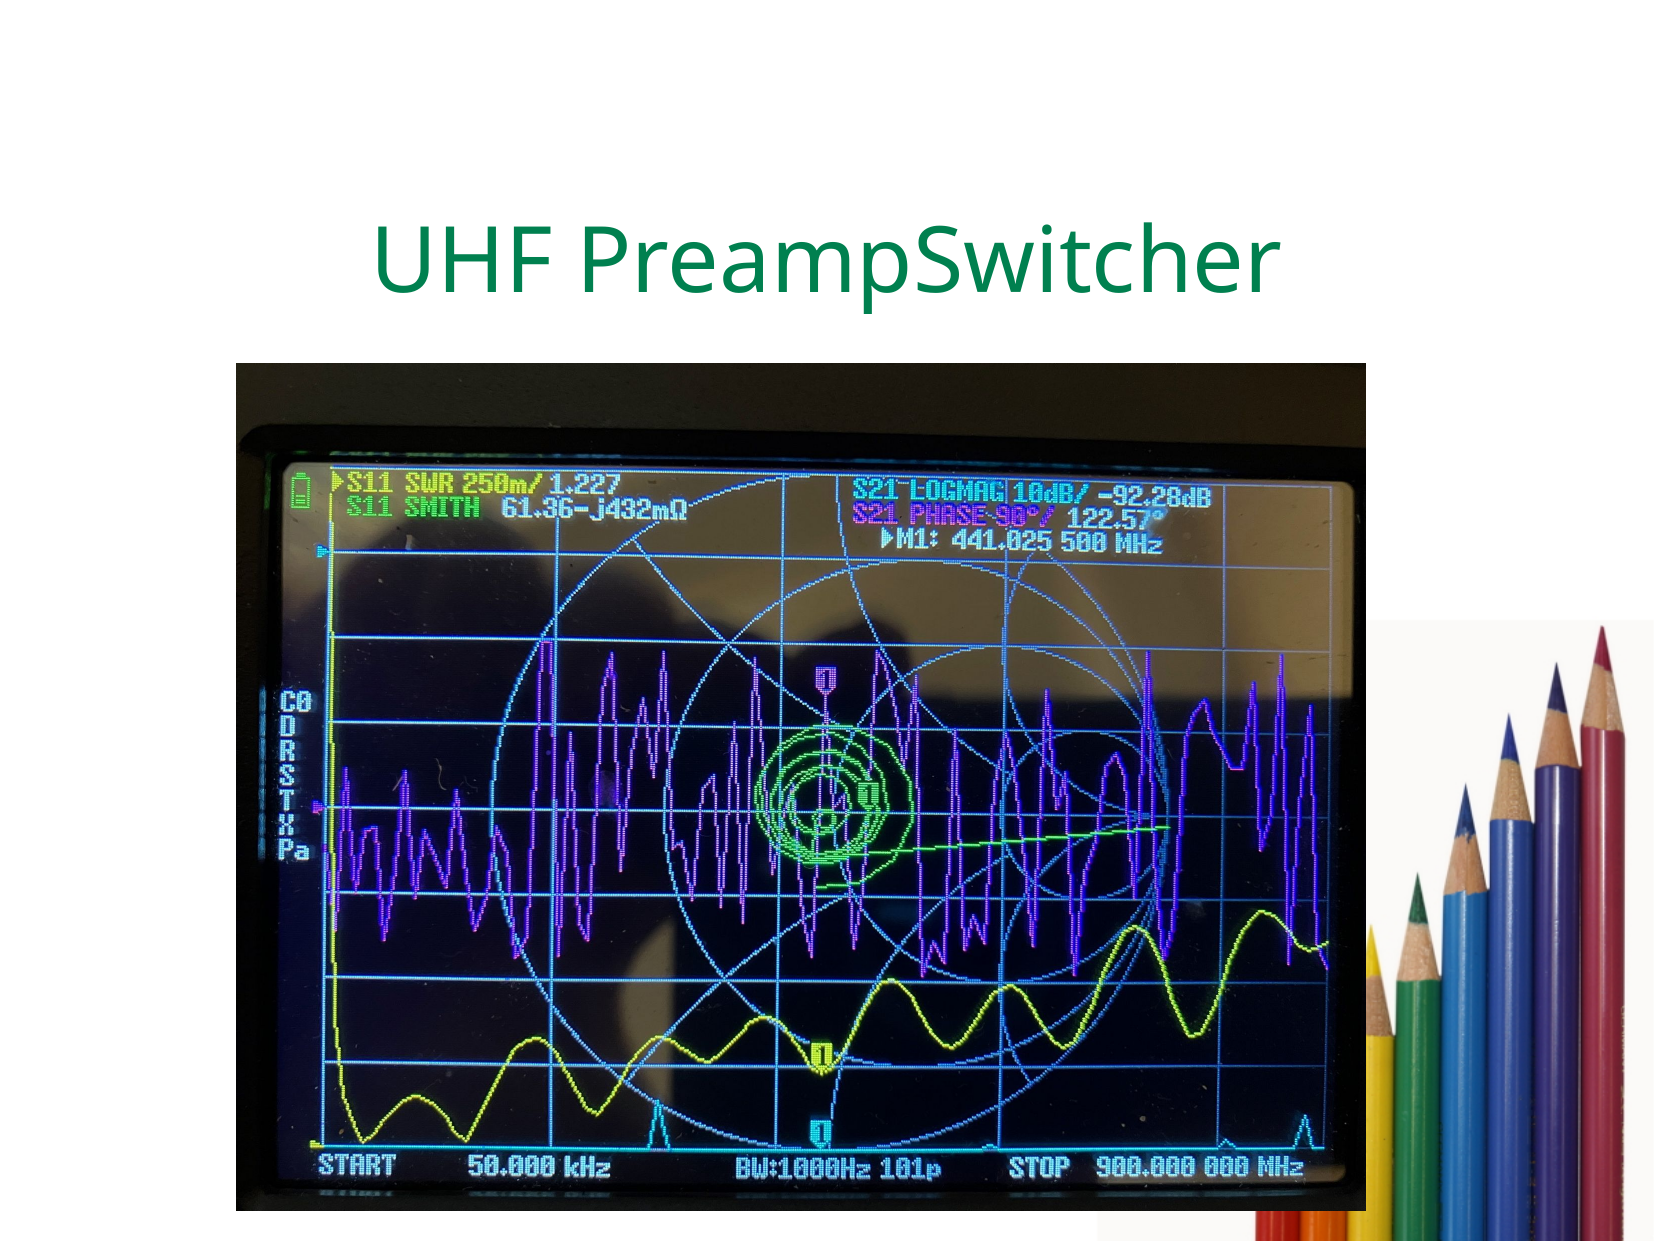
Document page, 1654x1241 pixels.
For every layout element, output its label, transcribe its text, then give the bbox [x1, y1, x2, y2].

title UHF PreampSwitcher [147, 153, 1506, 361]
picture [0, 0, 1654, 1241]
